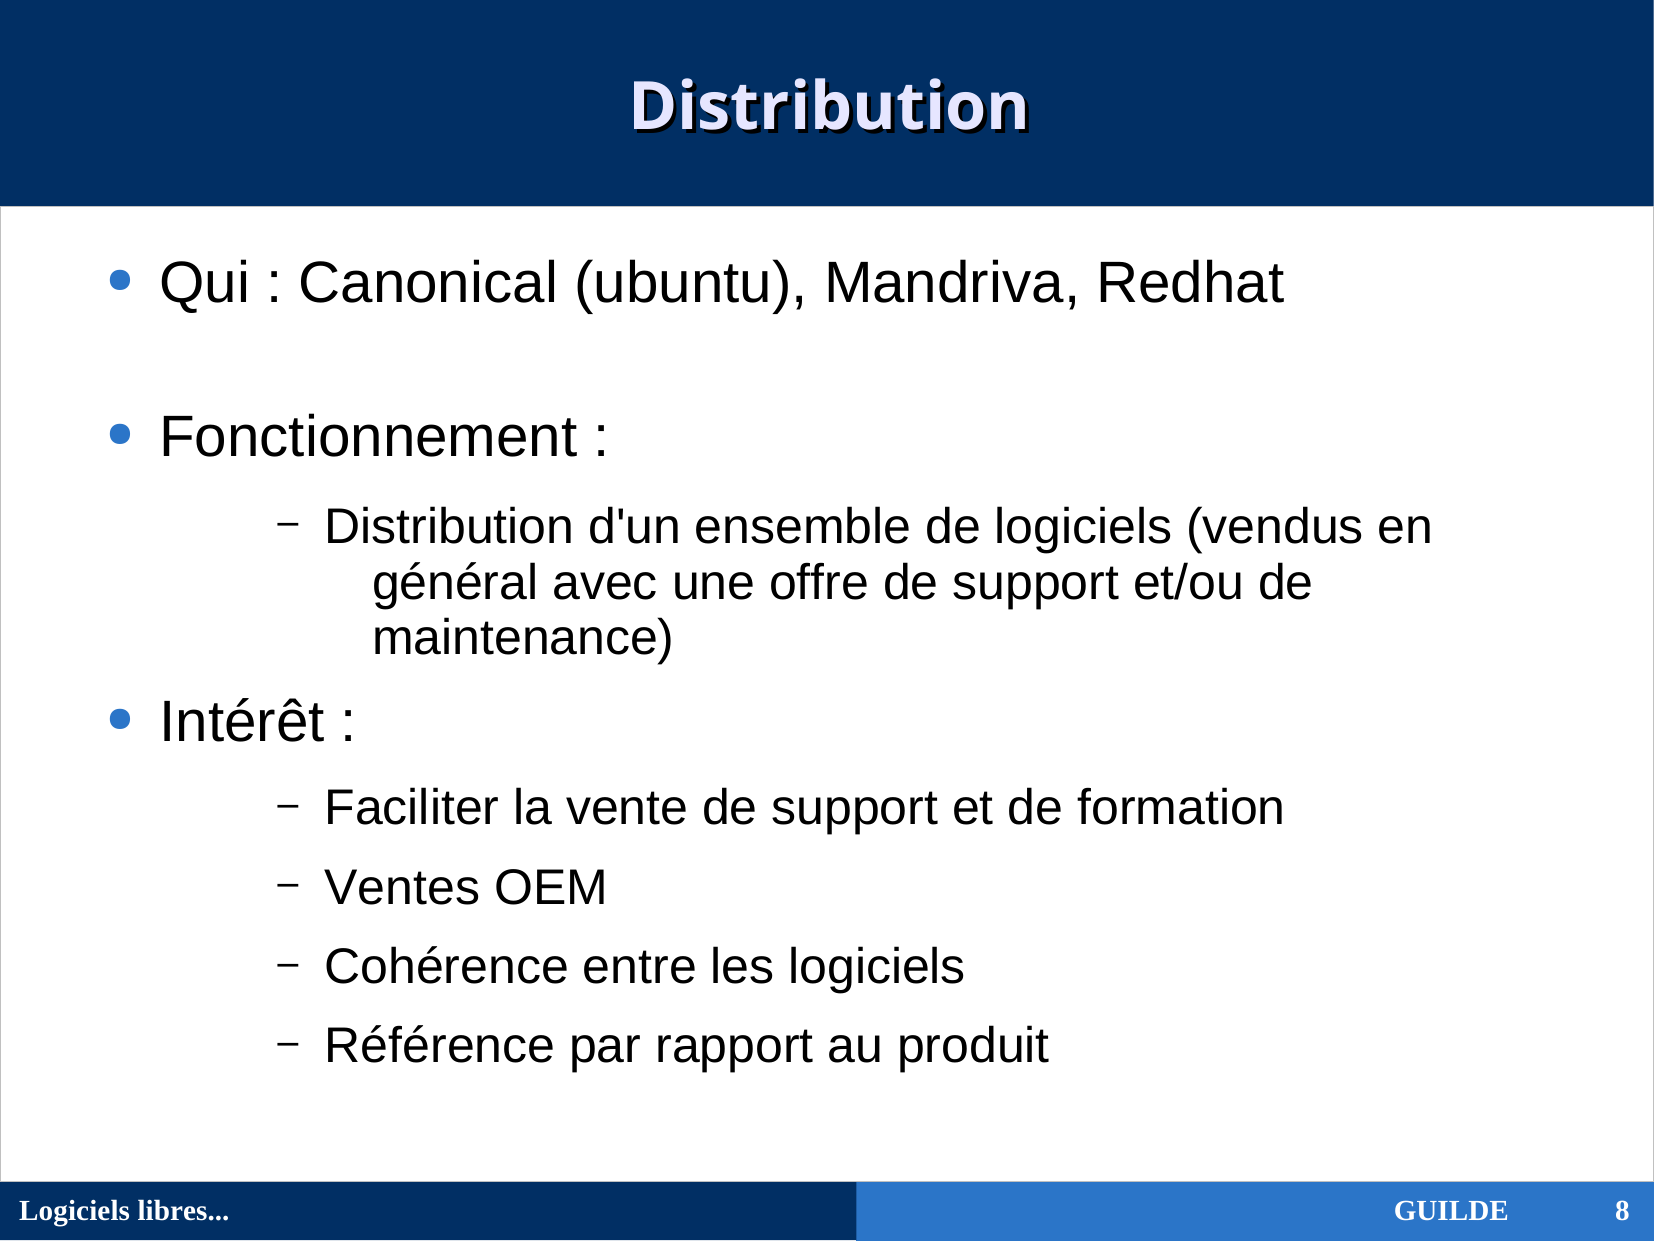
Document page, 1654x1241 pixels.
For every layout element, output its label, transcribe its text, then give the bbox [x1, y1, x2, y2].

list Qui : Canonical (ubuntu), Mandriva, Redhat Fonctionnement : Distribution d'un ensemble de logiciels (vendus en général avec une offre de support et/ou de maintenance) Intérêt : Faciliter la vente de support et de formation Ventes OEM Cohérence entre les logiciels Référence par rapport au produit [88, 249, 1595, 1136]
title Distribution [123, 0, 1536, 208]
